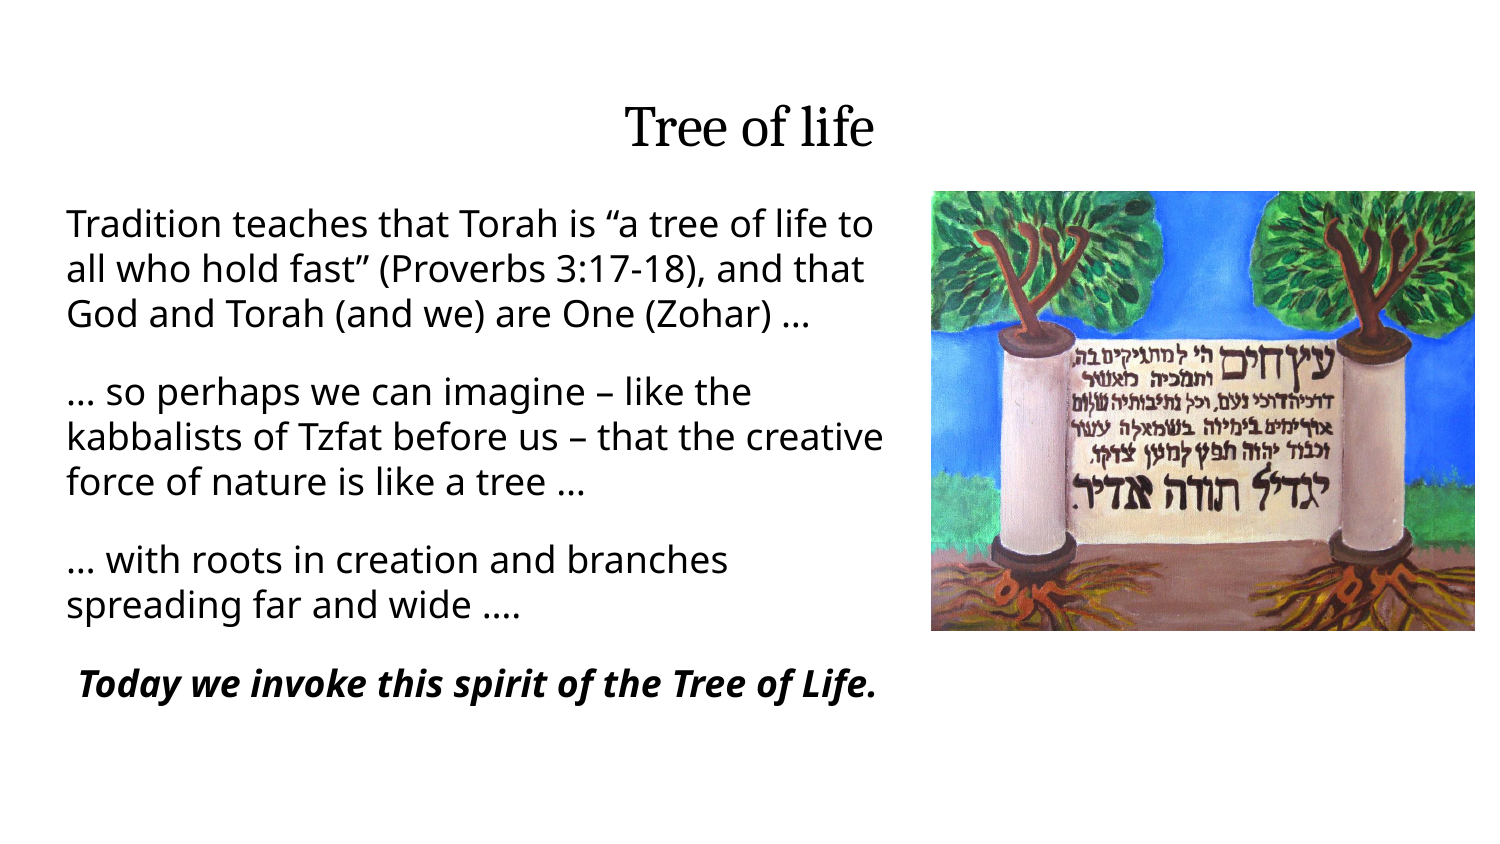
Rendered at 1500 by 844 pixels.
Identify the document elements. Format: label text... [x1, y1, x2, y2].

title Tree of life [51, 72, 1449, 167]
list Tradition teaches that Torah is “a tree of life to all who hold fast” (Proverbs 3:17-18), and that God and Torah (and we) are One (Zohar) … … so perhaps we can imagine – like the kabbalists of Tzfat before us – that the creative force of nature is like a tree … … with roots in creation and branches spreading far and wide …. Today we invoke this spirit of the Tree of Life. [51, 184, 907, 750]
picture [931, 191, 1475, 631]
